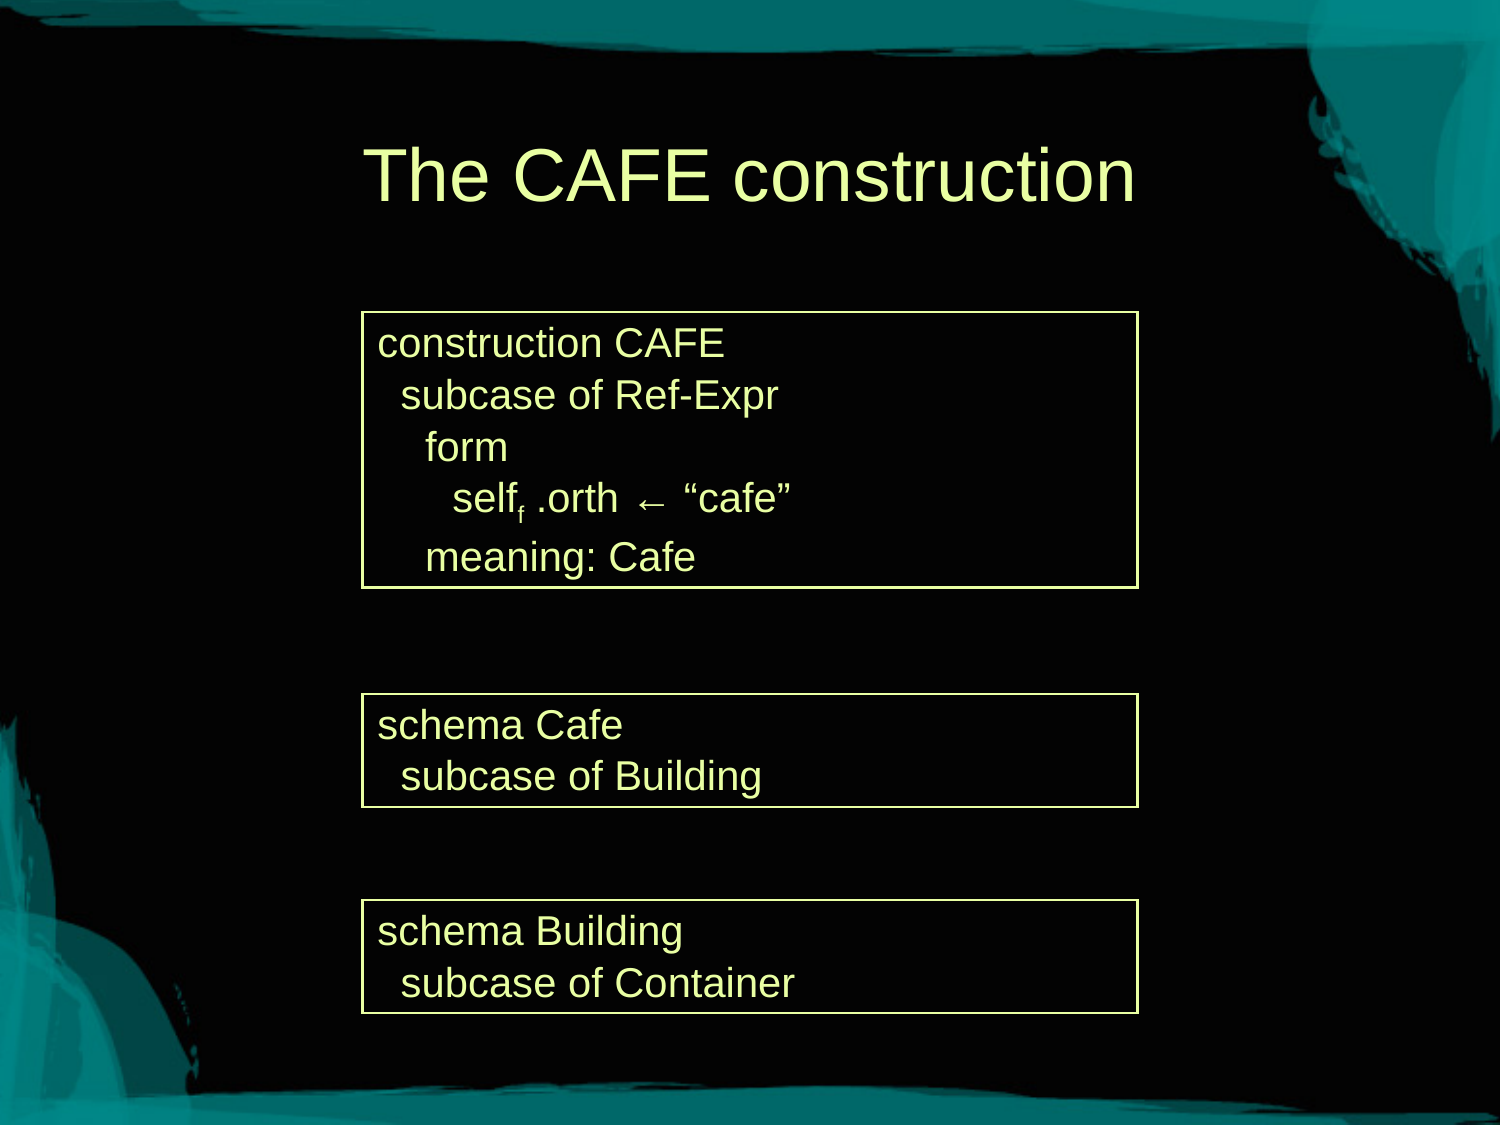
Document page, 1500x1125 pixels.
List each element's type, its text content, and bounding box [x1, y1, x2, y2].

title The CAFE construction [112, 87, 1388, 263]
text_box schema Building subcase of Container [362, 900, 1138, 1014]
picture [0, 0, 1500, 1125]
text_box schema Cafe subcase of Building [362, 693, 1138, 808]
text_box construction CAFE subcase of Ref-Expr form selff .orth ← “cafe” meaning: Cafe [362, 312, 1138, 588]
